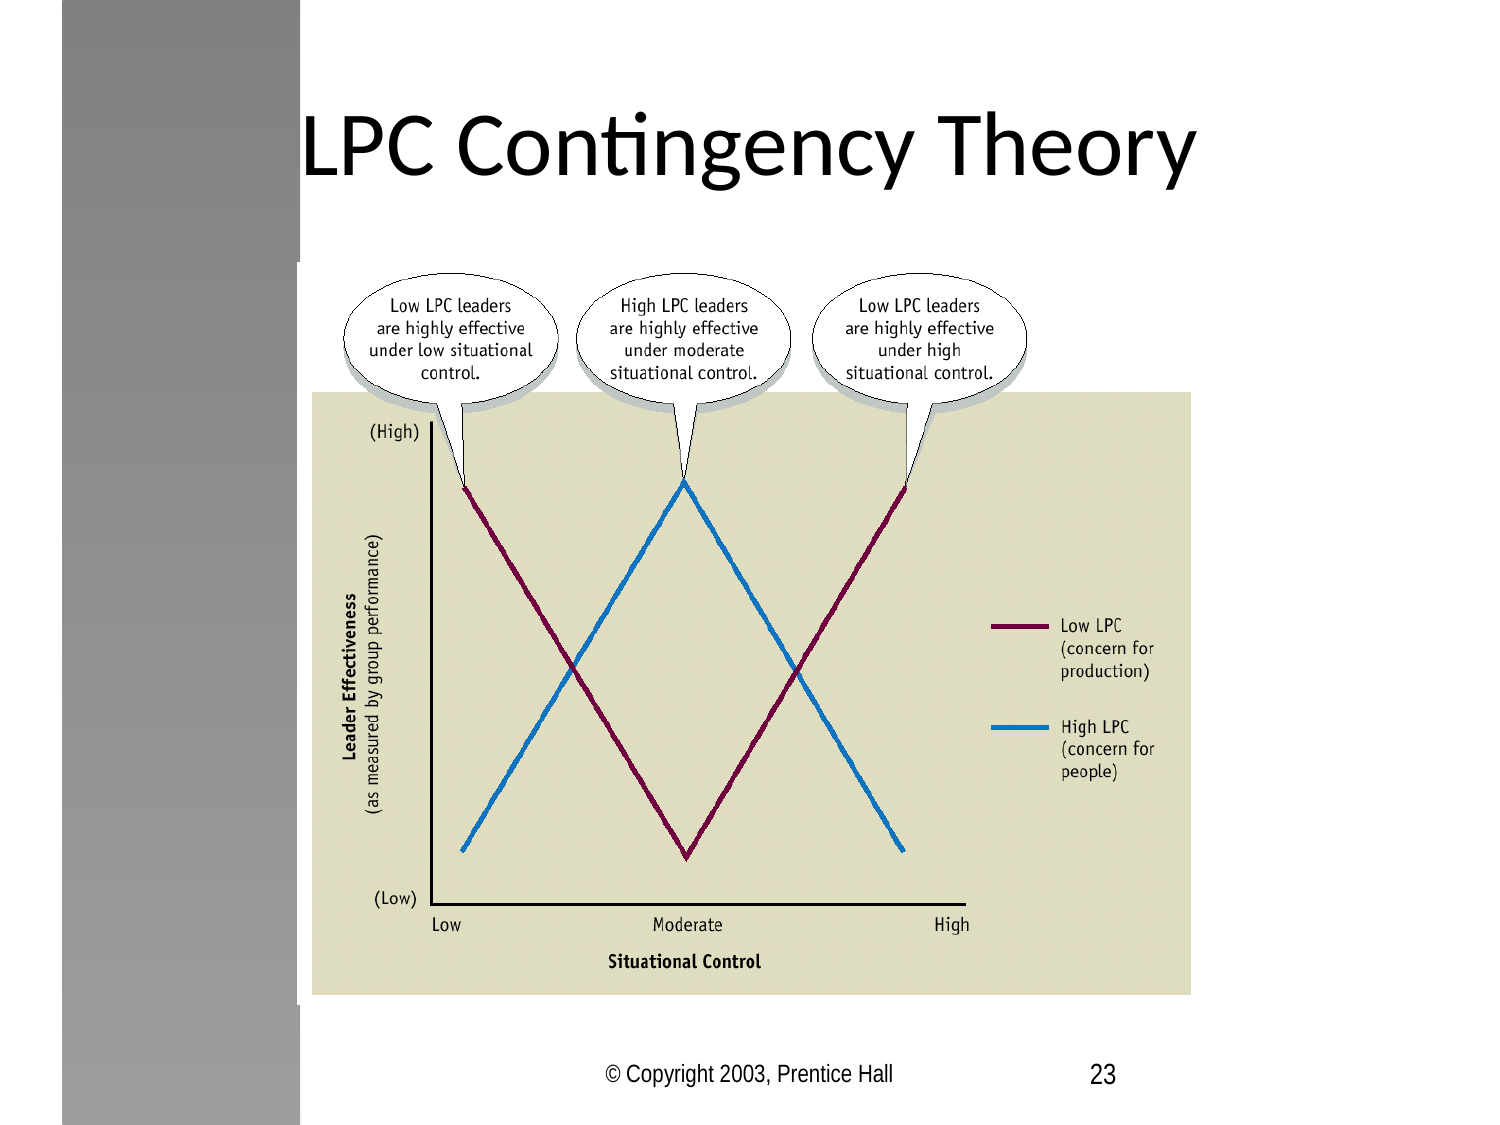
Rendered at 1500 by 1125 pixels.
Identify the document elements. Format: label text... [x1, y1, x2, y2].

title LPC Contingency Theory [75, 45, 1426, 233]
picture [297, 262, 1203, 1005]
text_box © Copyright 2003, Prentice Hall [512, 1042, 988, 1103]
text_box 23 [1074, 1042, 1426, 1103]
